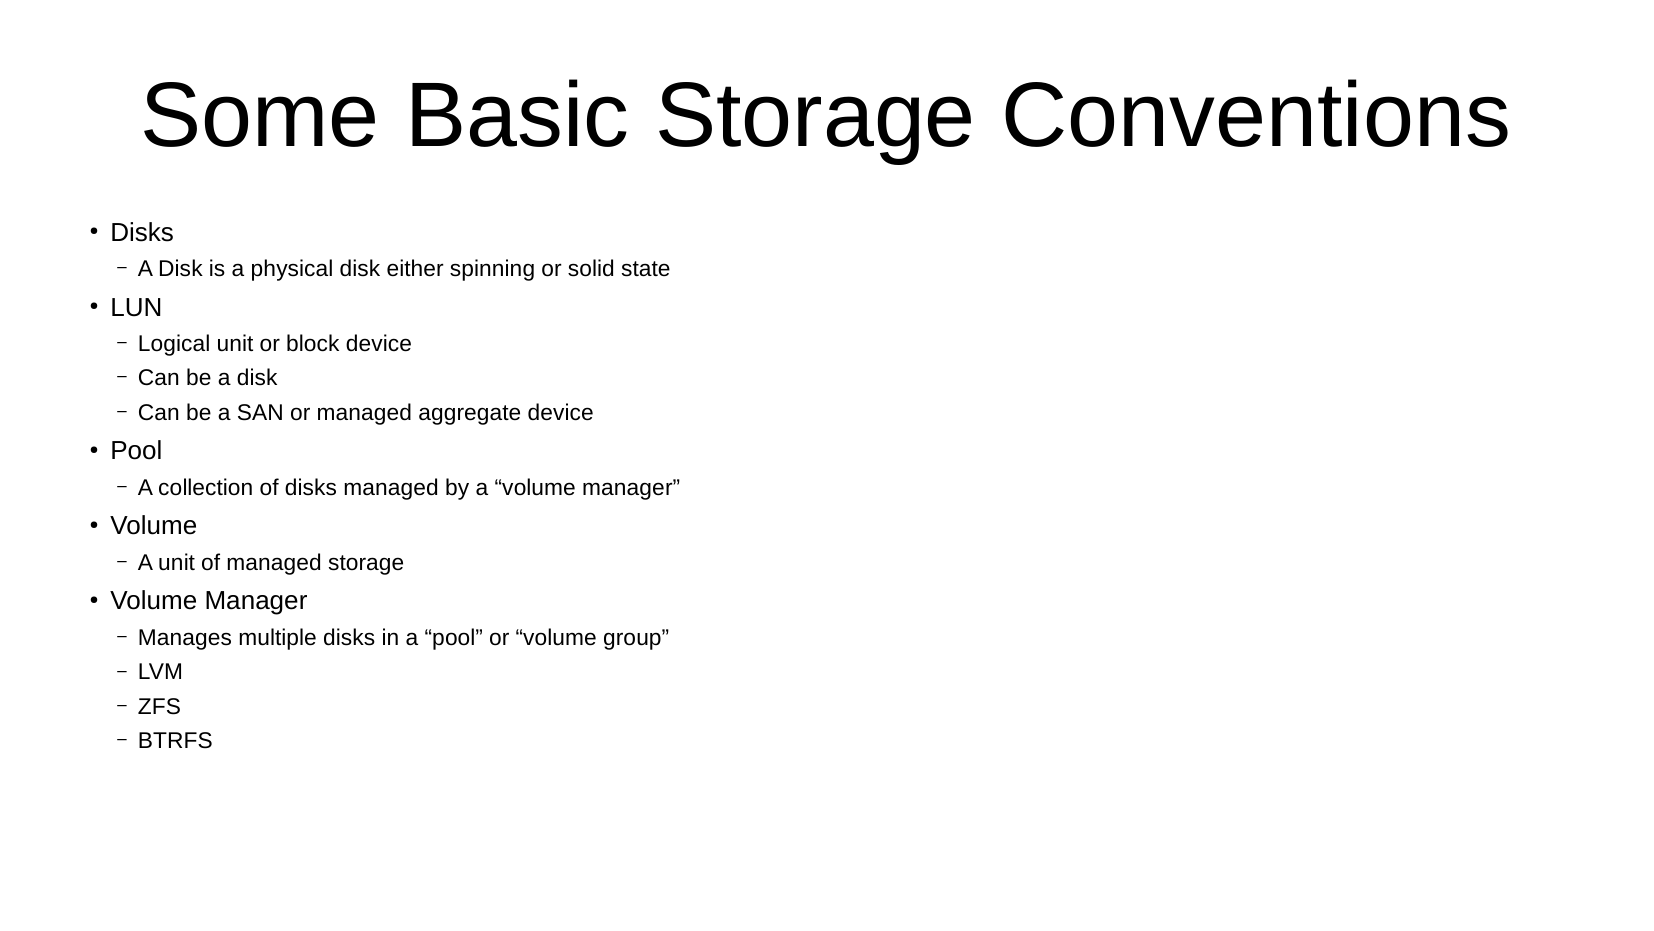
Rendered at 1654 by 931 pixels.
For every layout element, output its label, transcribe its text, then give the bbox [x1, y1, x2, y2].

title Some Basic Storage Conventions [82, 37, 1571, 193]
list Disks A Disk is a physical disk either spinning or solid state LUN Logical unit or block device Can be a disk Can be a SAN or managed aggregate device Pool A collection of disks managed by a “volume manager” Volume A unit of managed storage Volume Manager Manages multiple disks in a “pool” or “volume group” LVM ZFS BTRFS [82, 217, 1571, 758]
